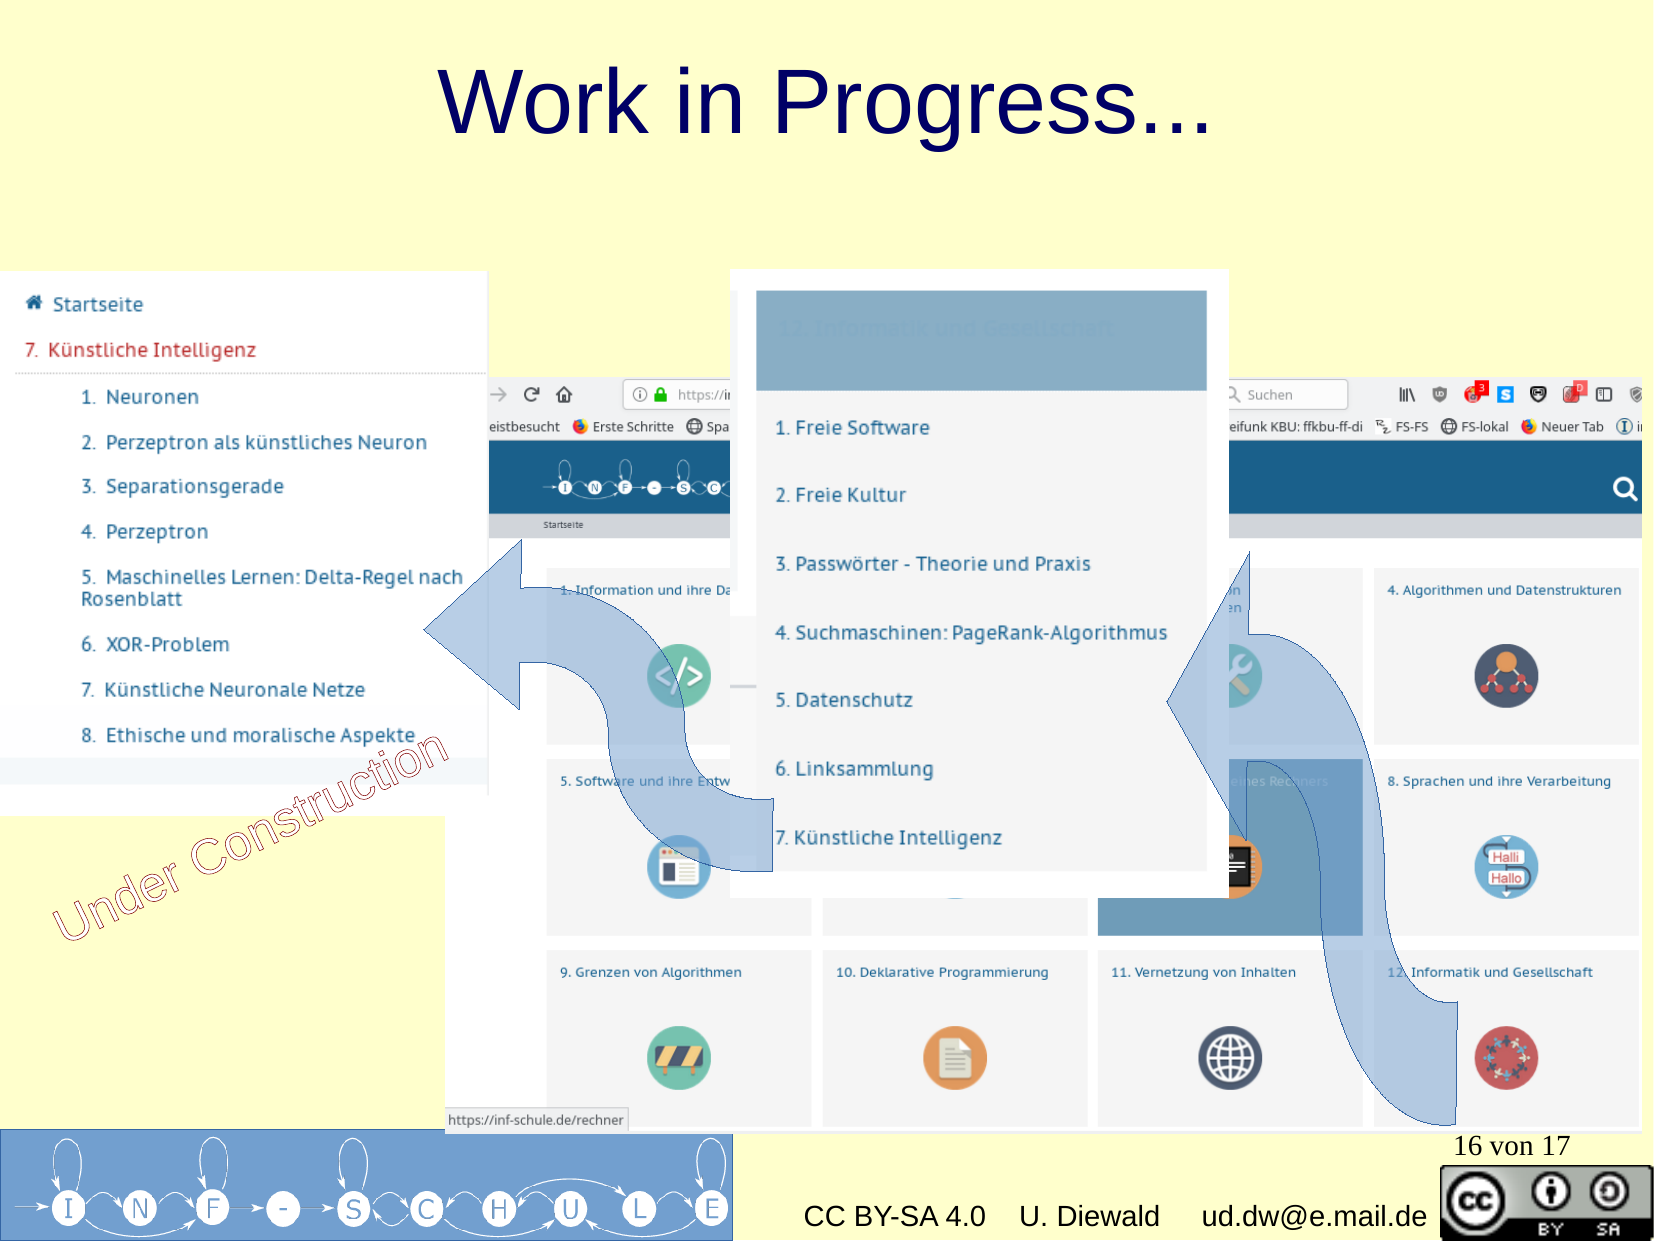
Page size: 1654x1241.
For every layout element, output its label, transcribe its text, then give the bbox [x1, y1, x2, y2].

text_box [1166, 551, 1458, 1126]
text_box [423, 539, 774, 872]
picture [1440, 1165, 1654, 1241]
title Work in Progress... [82, 49, 1571, 257]
picture [0, 269, 1642, 1240]
text_box Under Construction [27, 703, 473, 969]
